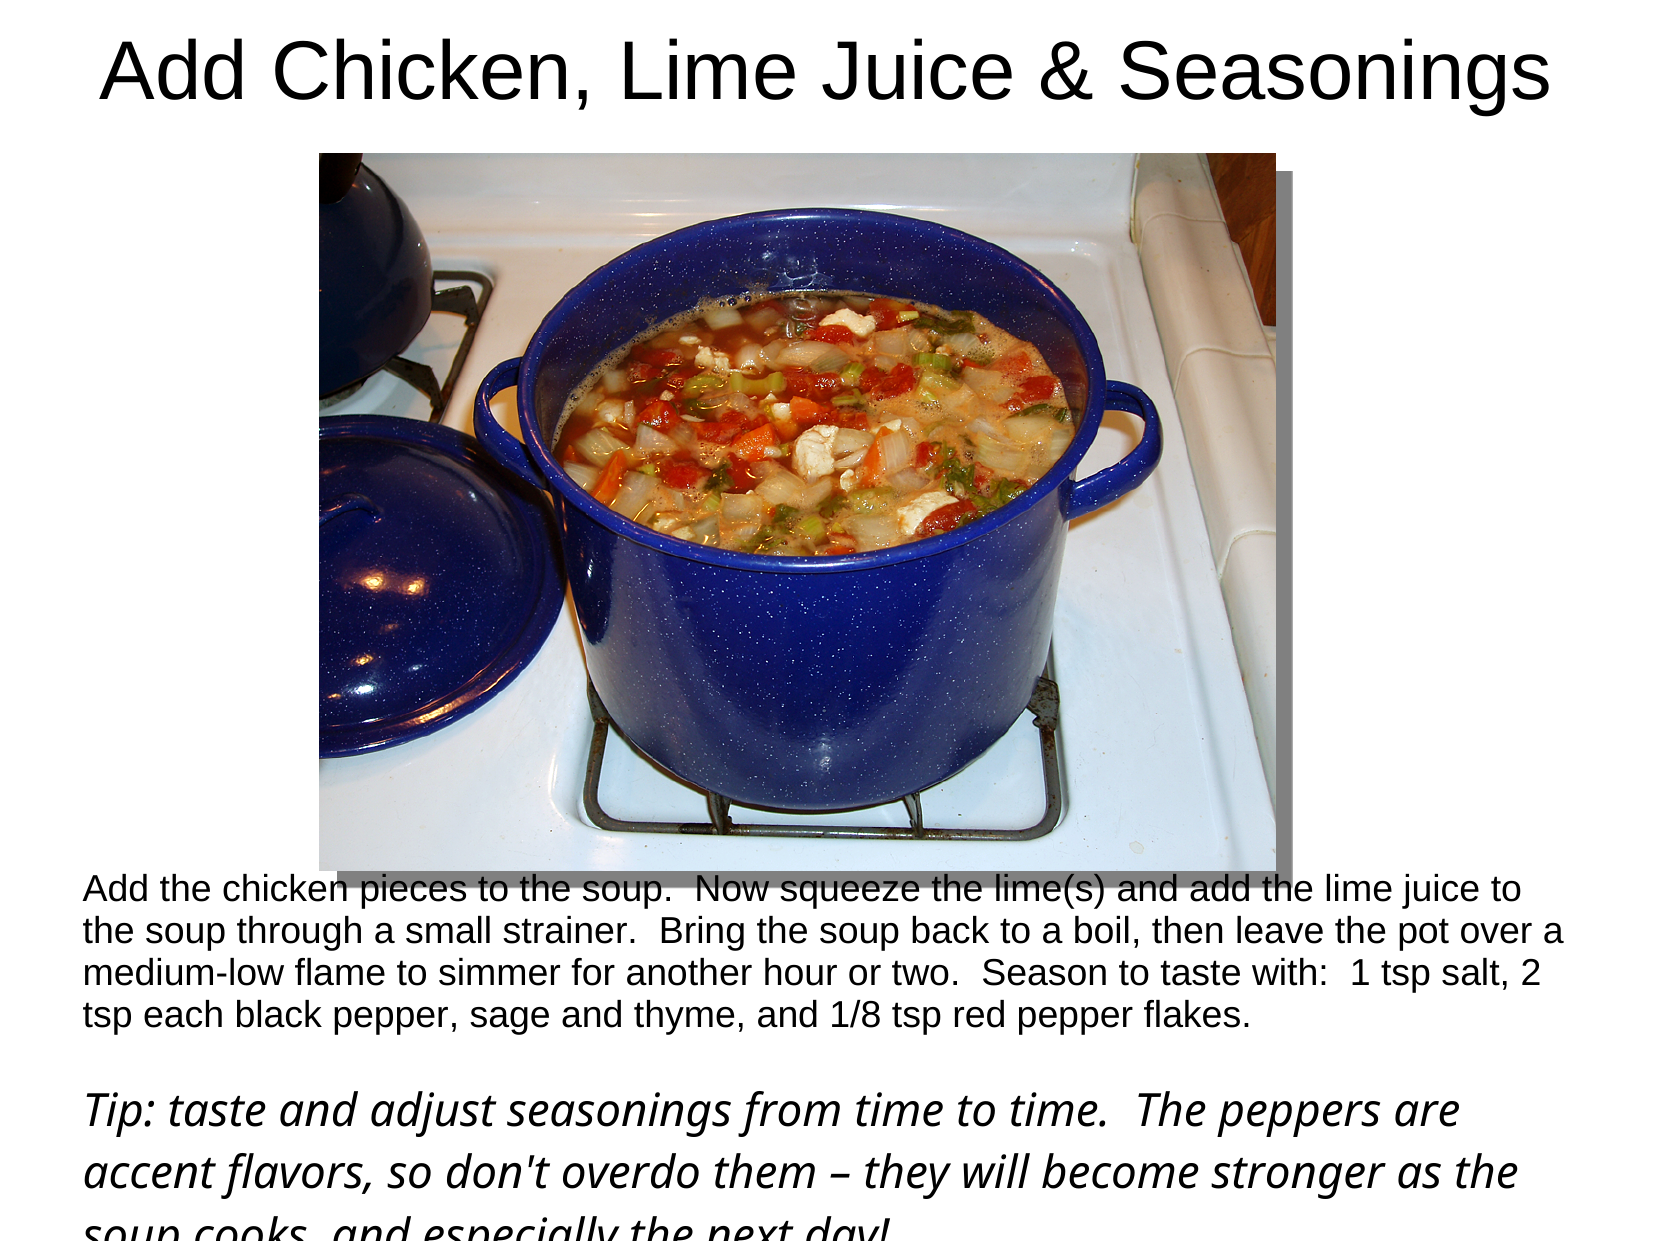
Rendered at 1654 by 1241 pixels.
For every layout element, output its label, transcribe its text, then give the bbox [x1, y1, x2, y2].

title Add Chicken, Lime Juice & Seasonings [82, 24, 1571, 118]
subtitle Add the chicken pieces to the soup. Now squeeze the lime(s) and add the lime juice to the soup through a small strainer. Bring the soup back to a boil, then leave the pot over a medium-low flame to simmer for another hour or two. Season to taste with: 1 tsp salt, 2 tsp each black pepper, sage and thyme, and 1/8 tsp red pepper flakes. Tip: taste and adjust seasonings from time to time. The peppers are accent flavors, so don't overdo them – they will become stronger as the soup cooks, and especially the next day! [82, 902, 1571, 1241]
picture [319, 153, 1276, 871]
